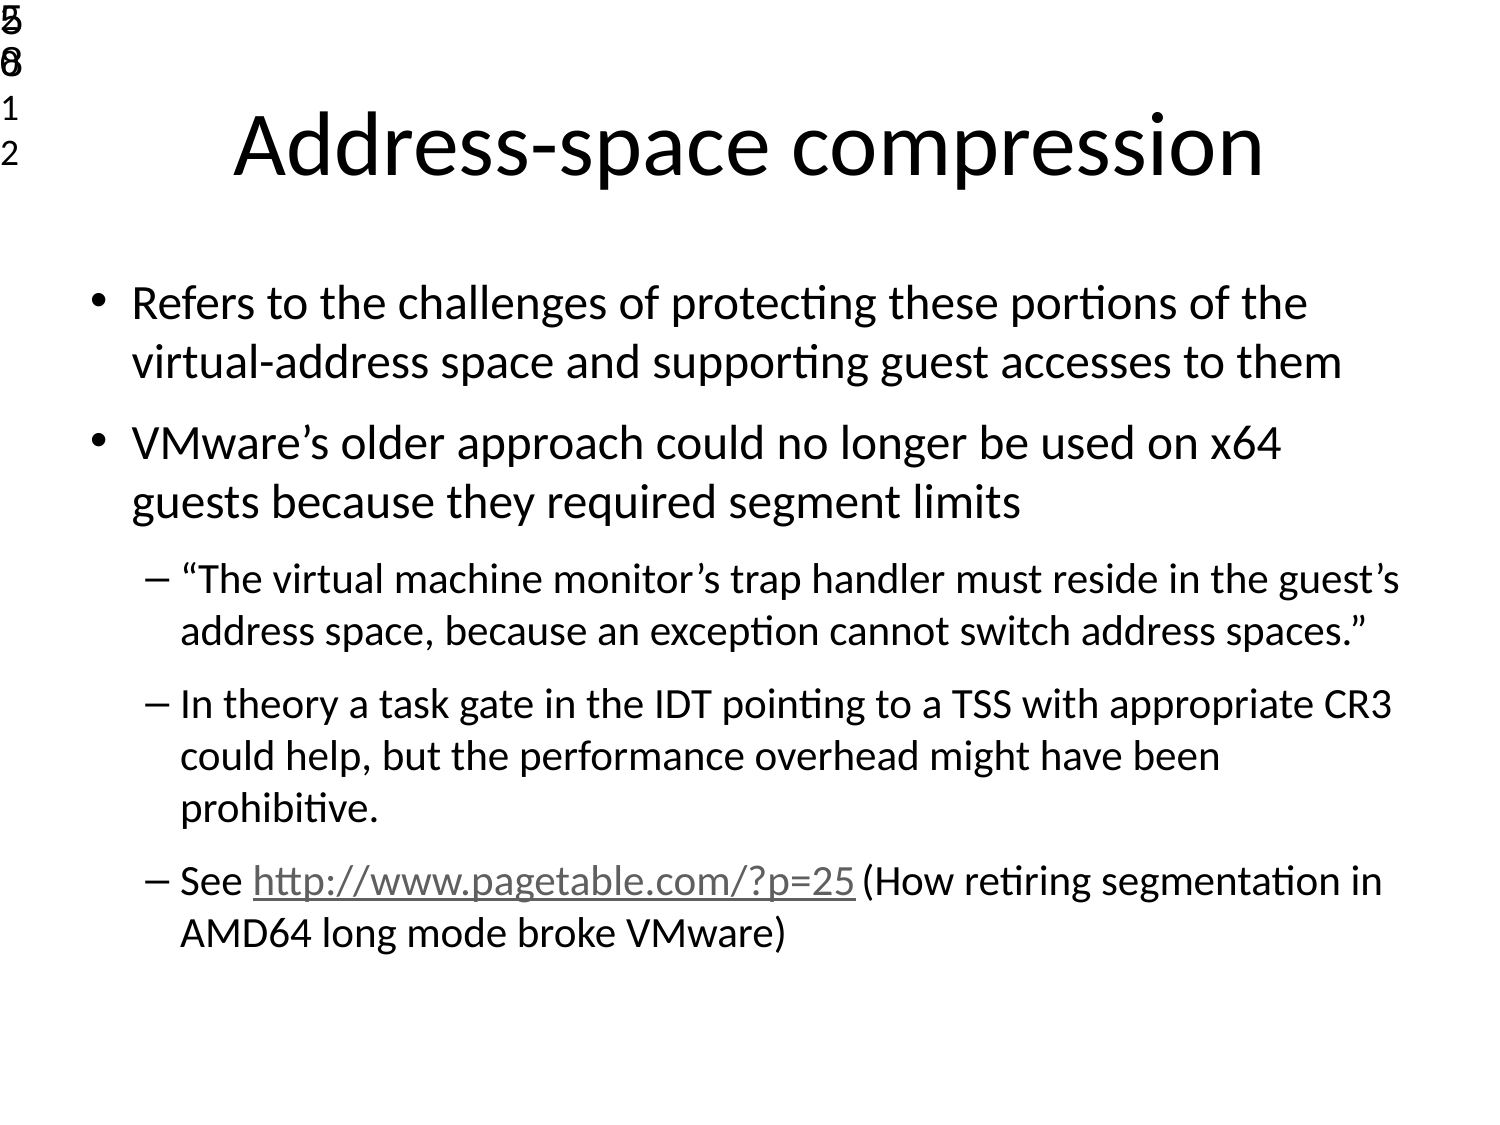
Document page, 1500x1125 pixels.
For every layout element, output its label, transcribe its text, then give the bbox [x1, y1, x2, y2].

title Address-space compression [75, 45, 1425, 233]
list Refers to the challenges of protecting these portions of the virtual-address space and supporting guest accesses to them VMware’s older approach could no longer be used on x64 guests because they required segment limits “The virtual machine monitor’s trap handler must reside in the guest’s address space, because an exception cannot switch address spaces.” In theory a task gate in the IDT pointing to a TSS with appropriate CR3 could help, but the performance overhead might have been prohibitive. See http://www.pagetable.com/?p=25 (How retiring segmentation in AMD64 long mode broke VMware) [75, 262, 1425, 1005]
